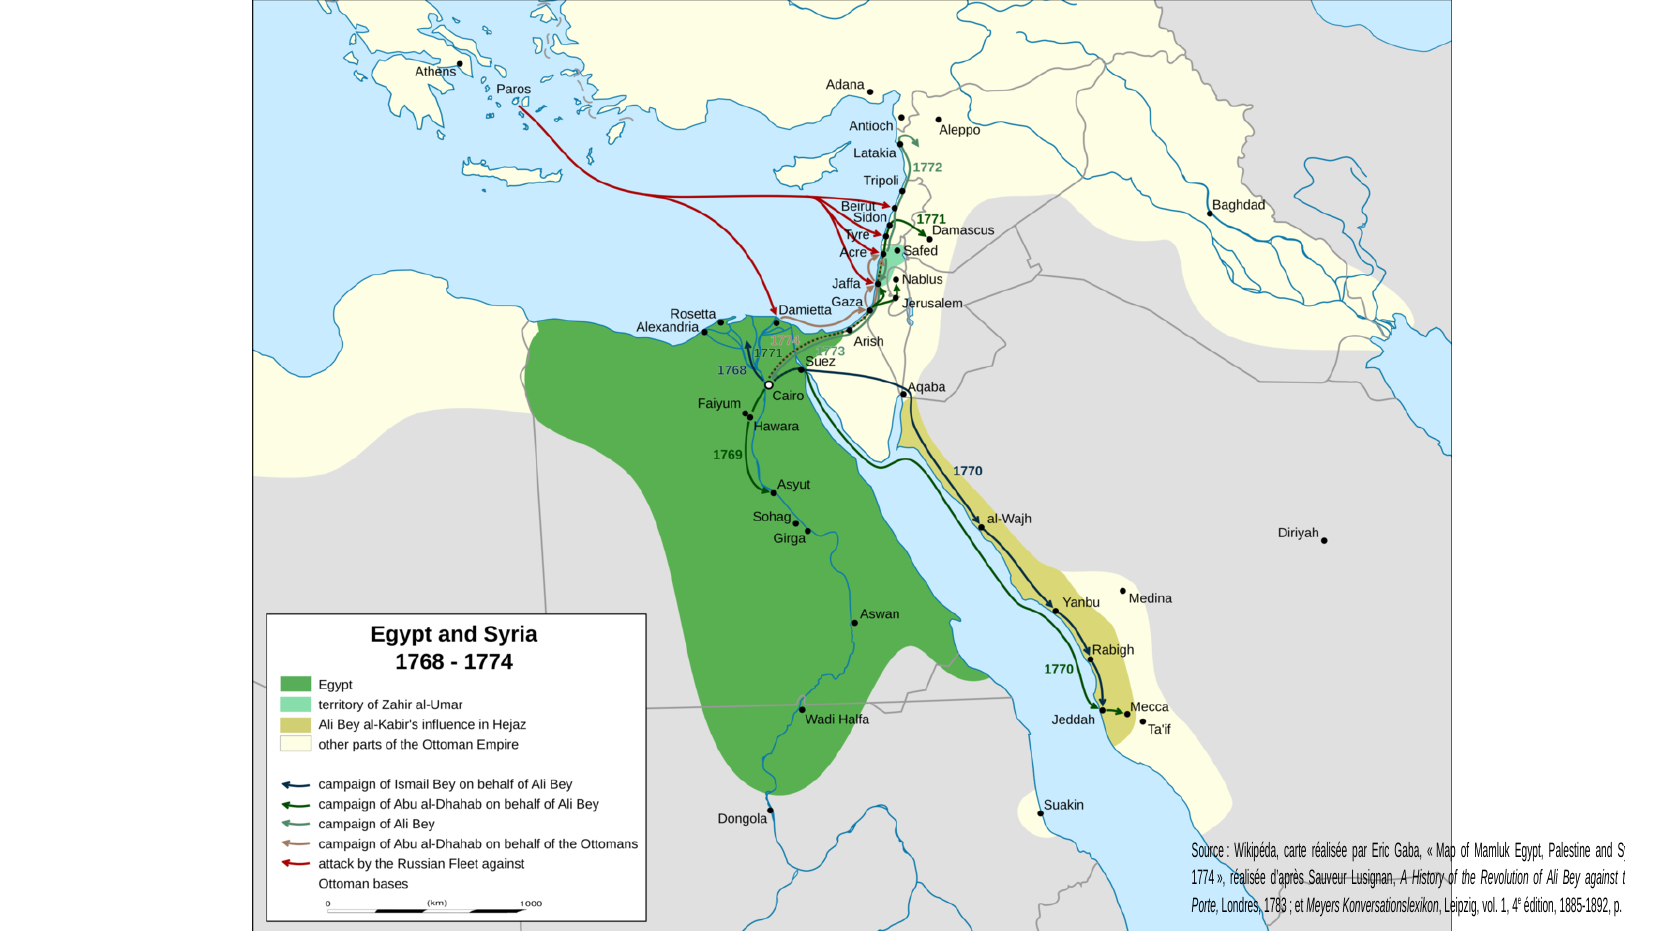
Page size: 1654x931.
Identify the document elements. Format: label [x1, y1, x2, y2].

picture [252, 0, 1452, 931]
chart [1133, 797, 1625, 931]
